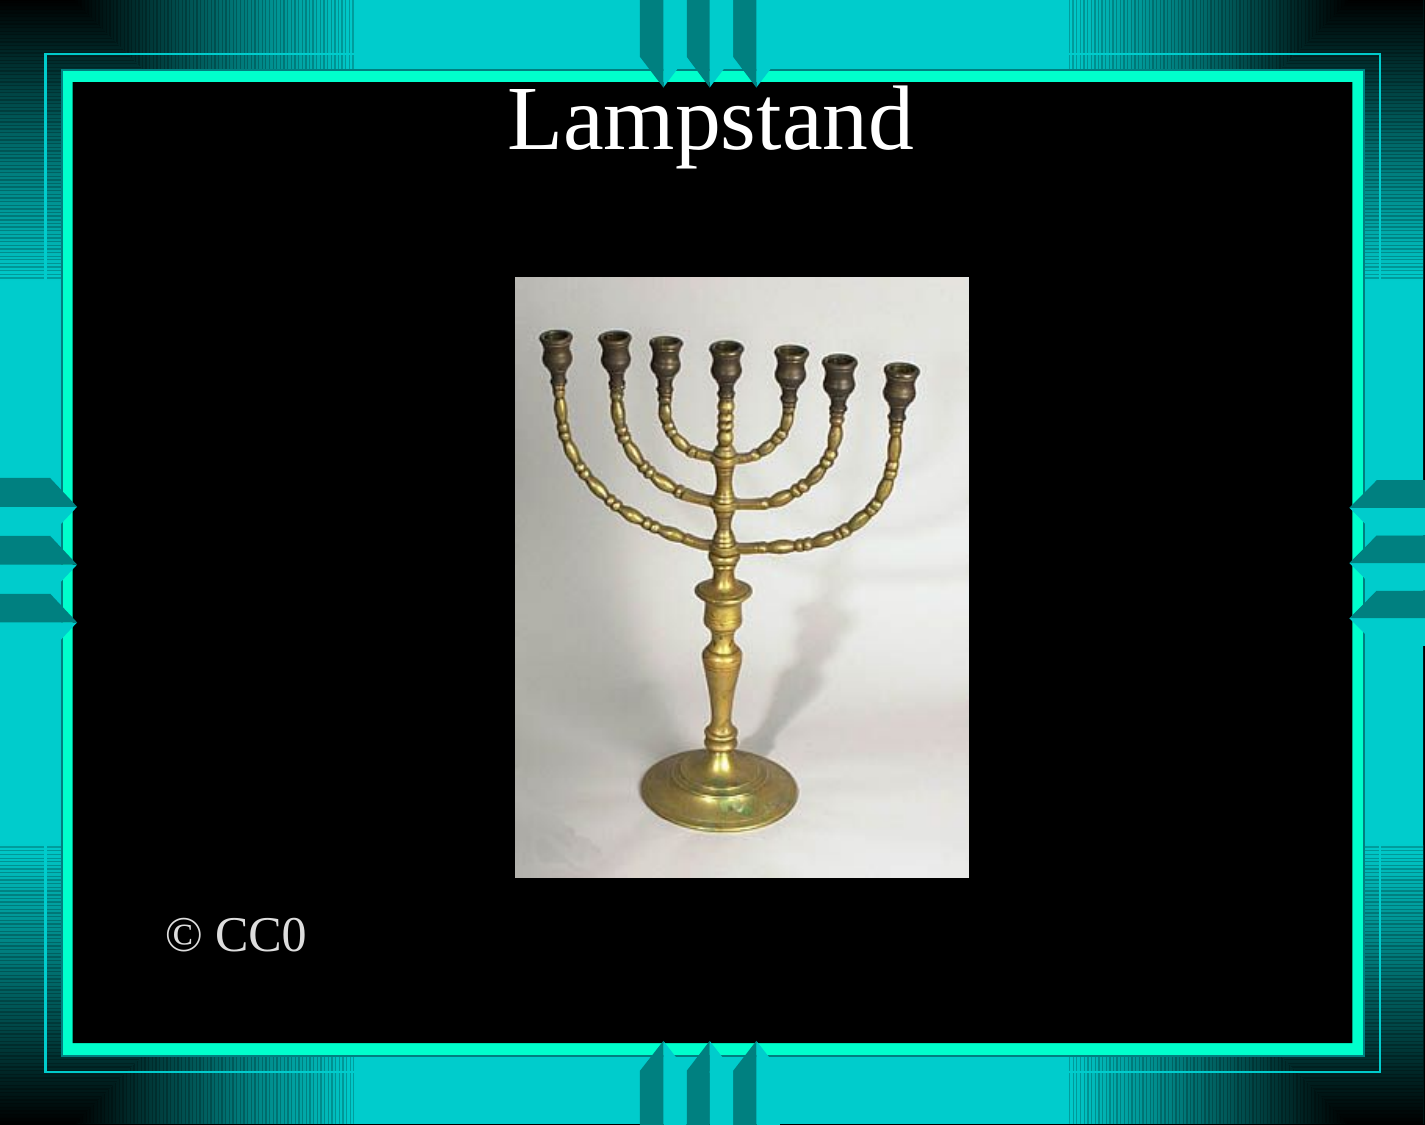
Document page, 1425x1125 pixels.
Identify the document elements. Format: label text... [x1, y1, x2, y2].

title Lampstand [73, 24, 1349, 213]
text_box © CC0 [150, 900, 526, 971]
picture [515, 277, 969, 878]
